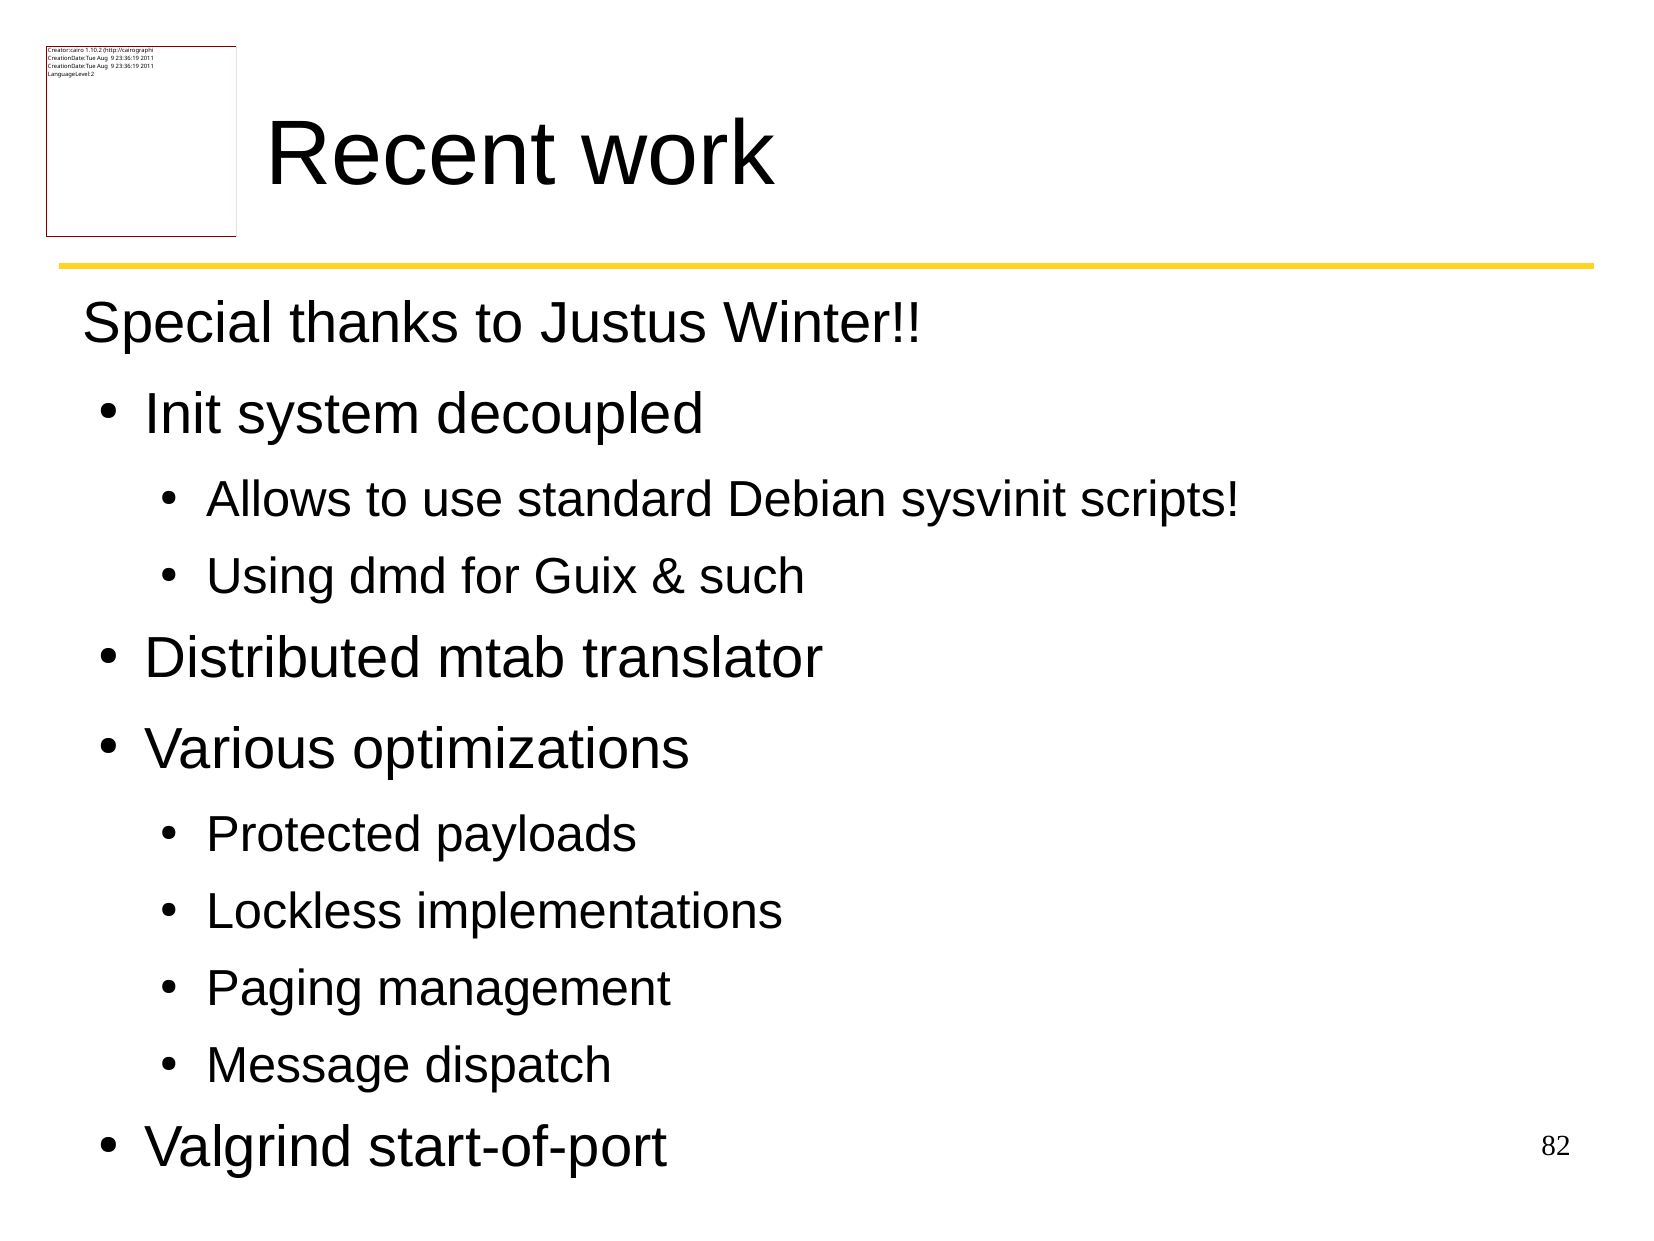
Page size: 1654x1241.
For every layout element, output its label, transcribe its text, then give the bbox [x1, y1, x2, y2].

title Recent work [265, 49, 1571, 257]
list Special thanks to Justus Winter!! Init system decoupled Allows to use standard Debian sysvinit scripts! Using dmd for Guix & such Distributed mtab translator Various optimizations Protected payloads Lockless implementations Paging management Message dispatch Valgrind start-of-port [82, 290, 1571, 1182]
